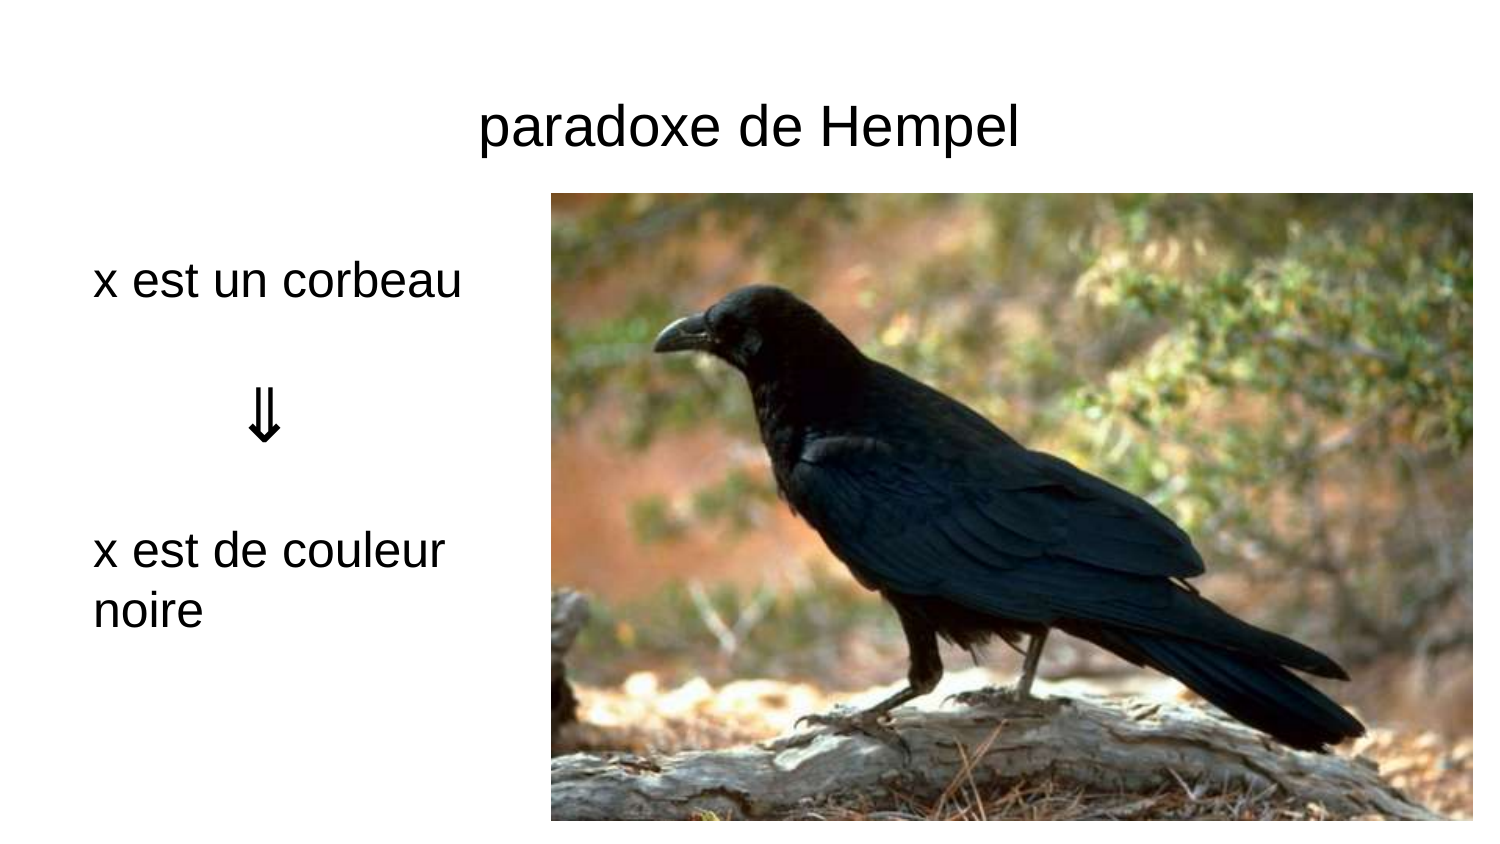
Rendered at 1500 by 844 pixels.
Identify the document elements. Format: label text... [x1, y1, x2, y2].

picture [551, 193, 1473, 821]
title paradoxe de Hempel [51, 72, 1449, 167]
text_box x est un corbeau ⇓ x est de couleur noire [78, 232, 502, 799]
